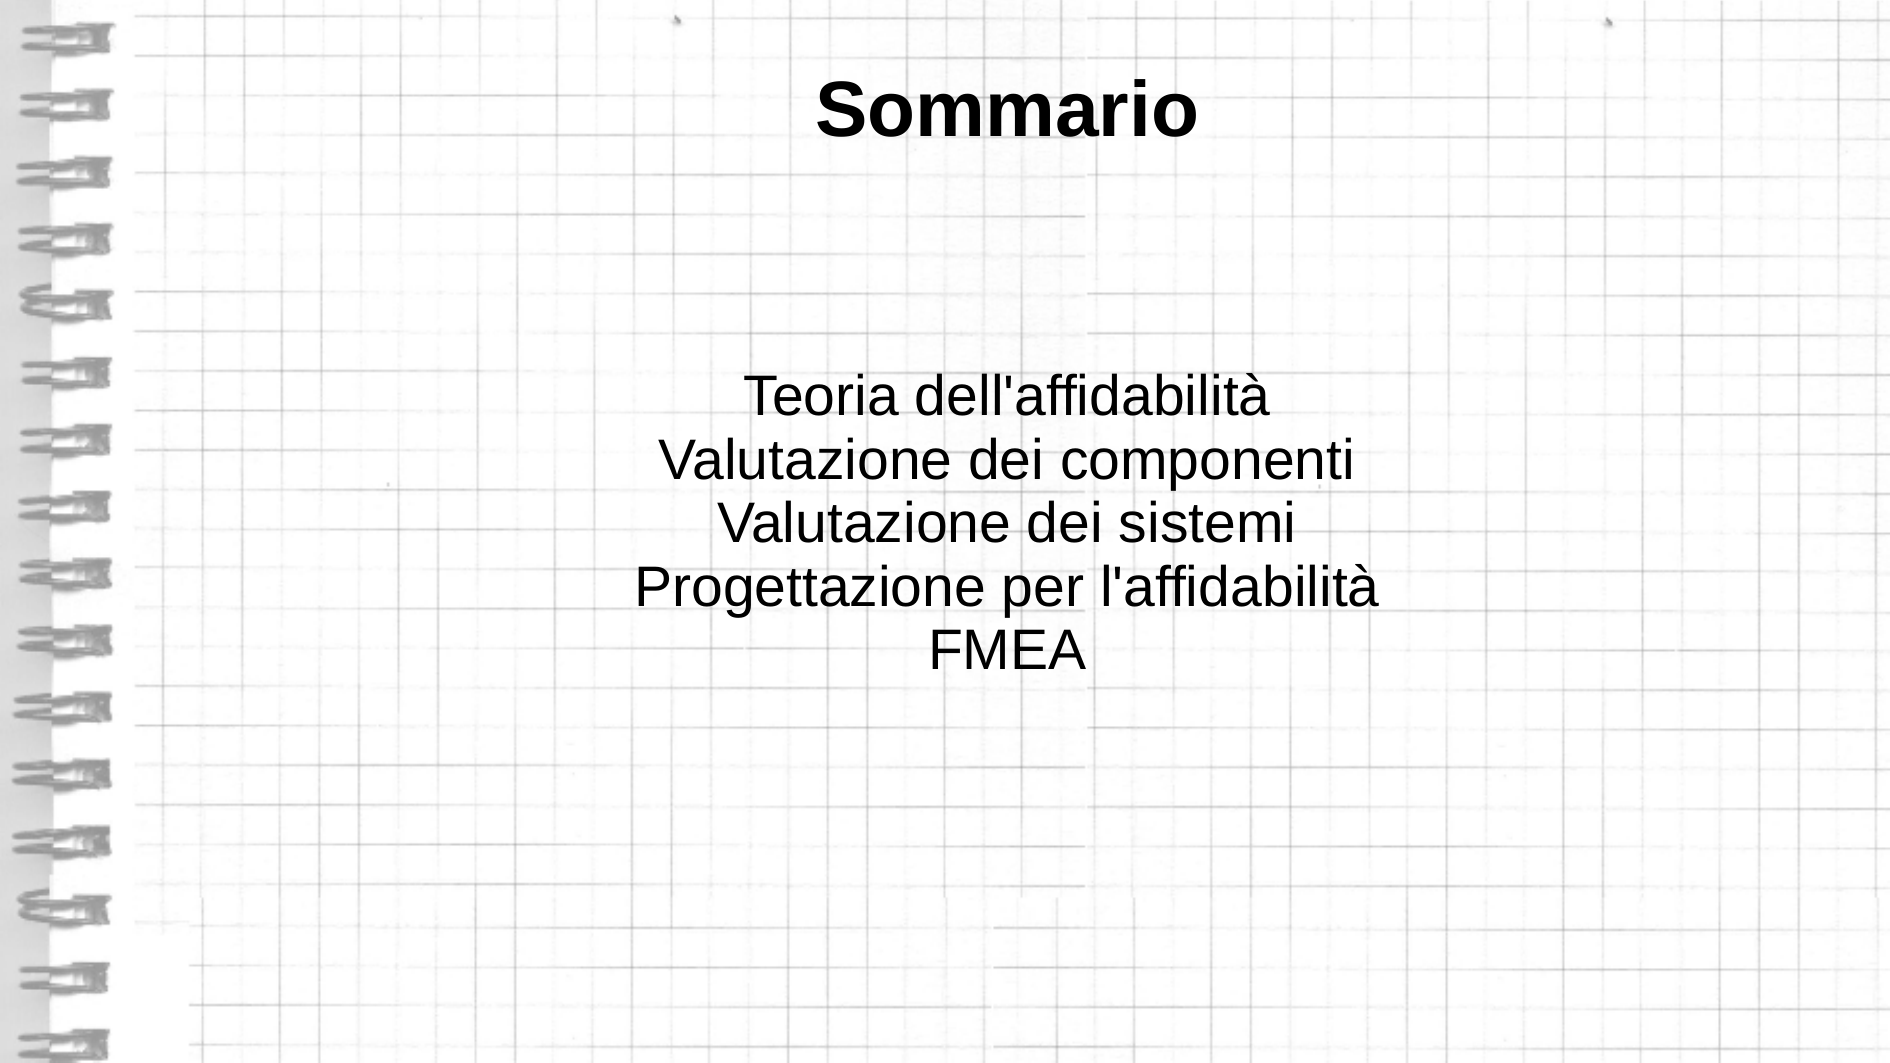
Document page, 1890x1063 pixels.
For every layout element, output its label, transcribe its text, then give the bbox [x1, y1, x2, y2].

title Sommario [124, 20, 1890, 198]
subtitle Teoria dell'affidabilità Valutazione dei componenti Valutazione dei sistemi Progettazione per l'affidabilità FMEA [124, 214, 1890, 832]
picture [0, 0, 1890, 1063]
